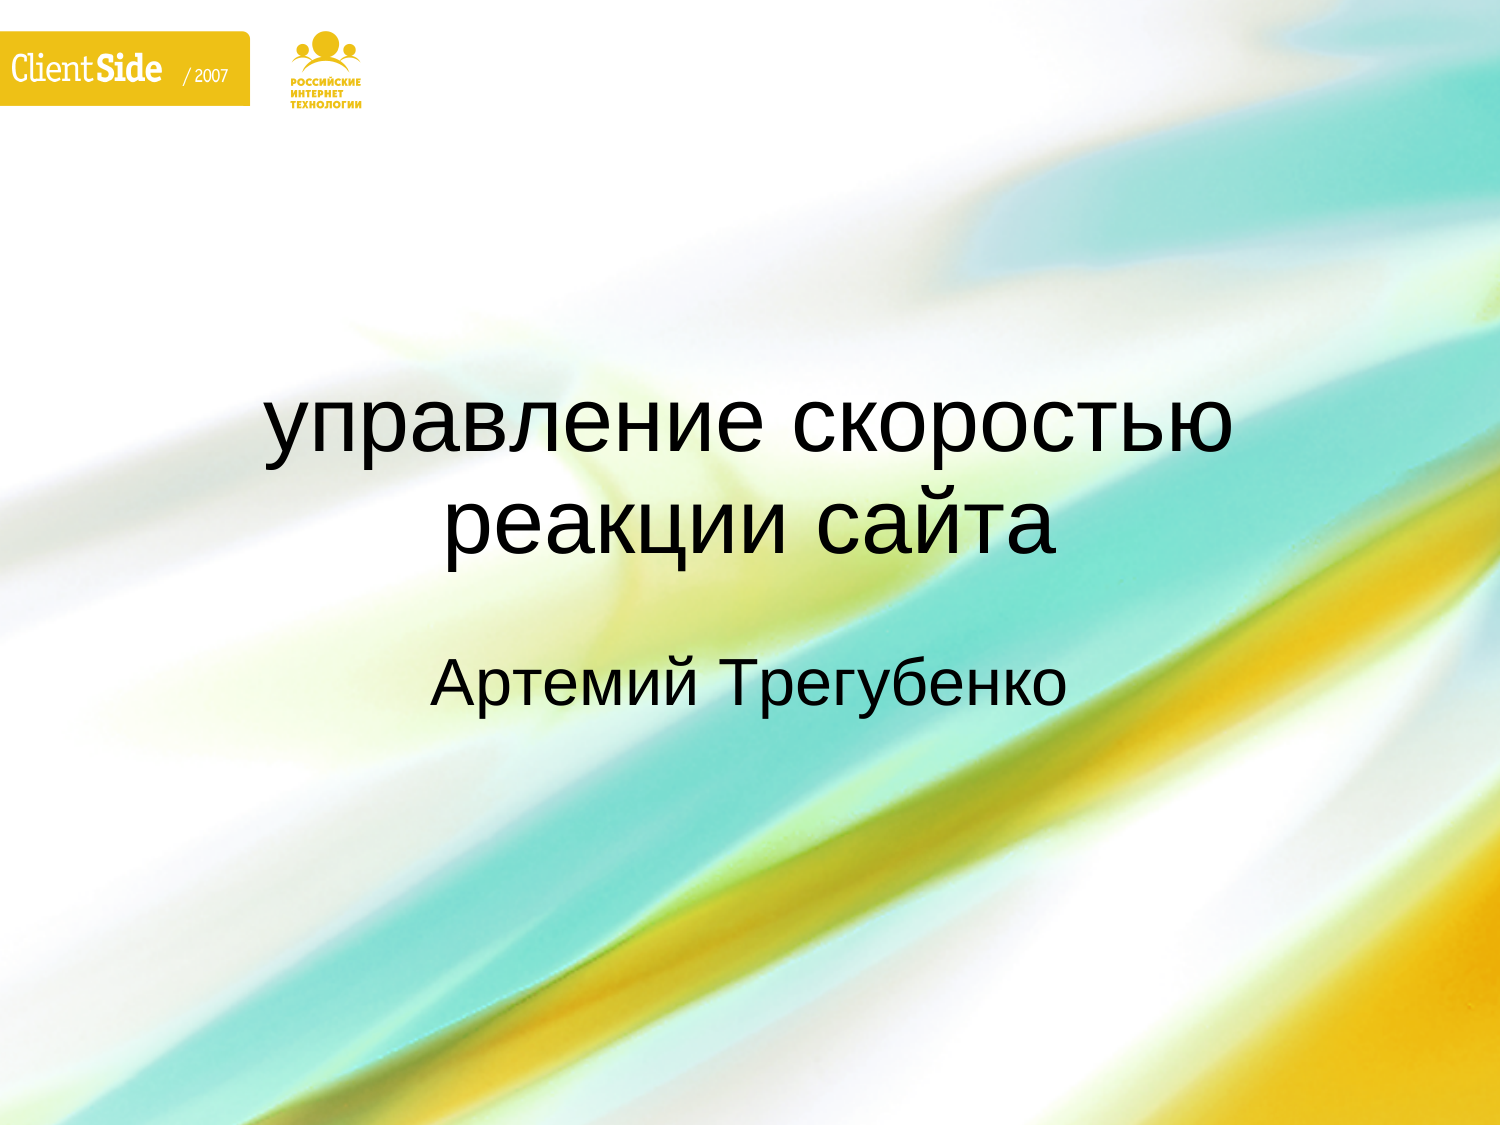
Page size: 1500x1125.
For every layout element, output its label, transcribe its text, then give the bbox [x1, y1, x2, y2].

title управление скоростью реакции сайта [112, 349, 1388, 592]
subtitle Артемий Трегубенко [225, 637, 1276, 926]
picture [0, 0, 1500, 1125]
